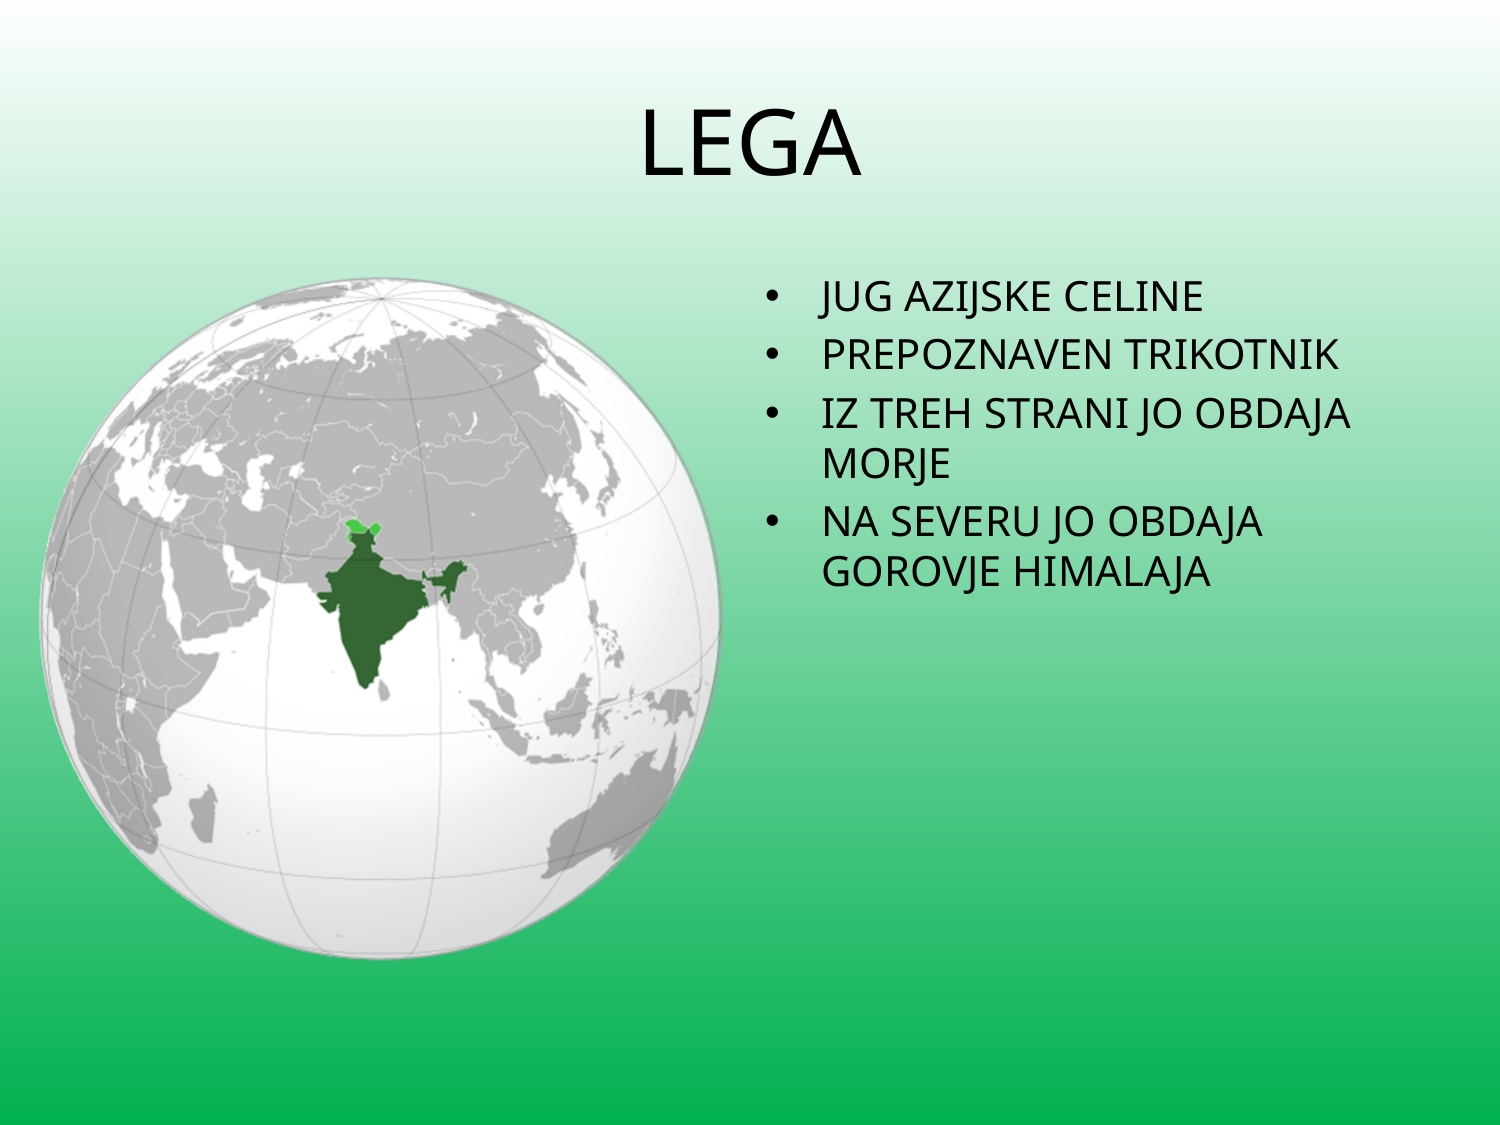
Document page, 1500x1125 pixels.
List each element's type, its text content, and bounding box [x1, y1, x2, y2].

picture [37, 274, 725, 963]
list JUG AZIJSKE CELINE PREPOZNAVEN TRIKOTNIK IZ TREH STRANI JO OBDAJA MORJE NA SEVERU JO OBDAJA GOROVJE HIMALAJA [750, 262, 1425, 1005]
title LEGA [75, 45, 1425, 233]
